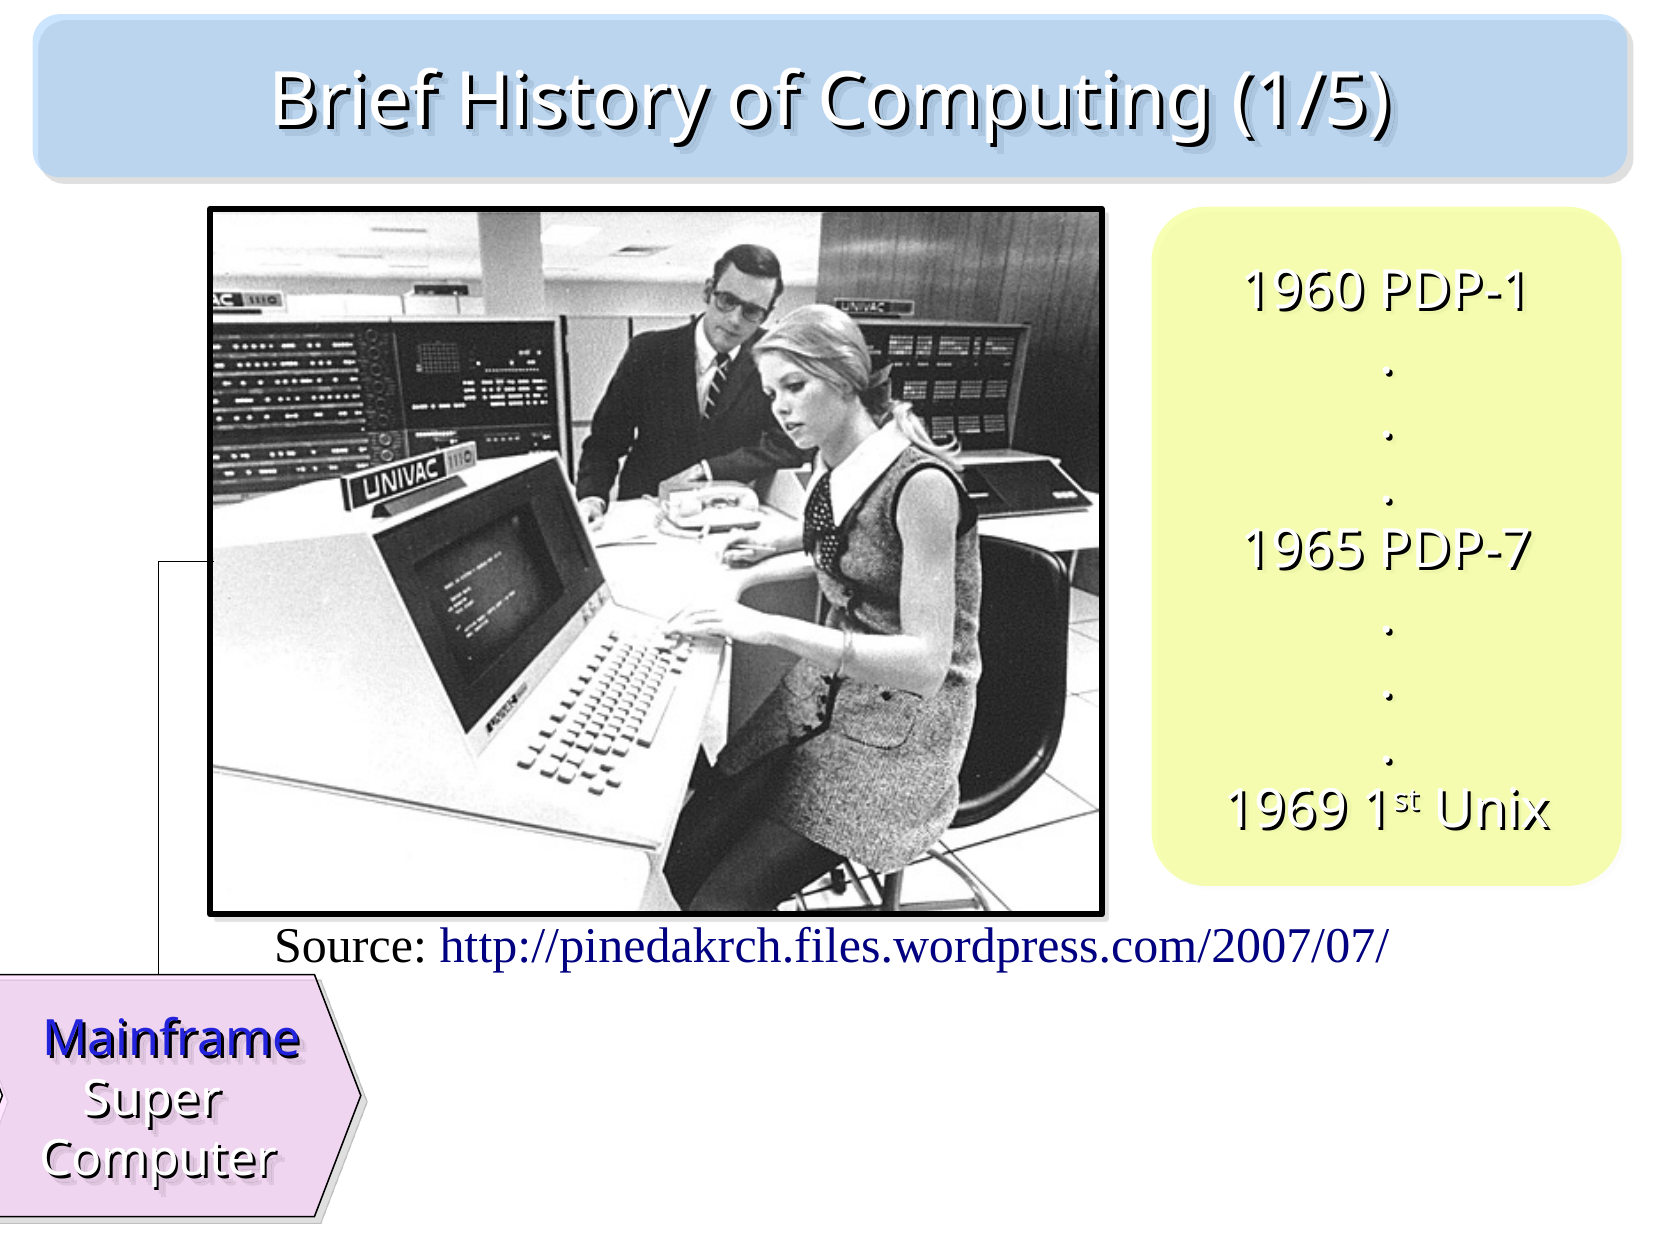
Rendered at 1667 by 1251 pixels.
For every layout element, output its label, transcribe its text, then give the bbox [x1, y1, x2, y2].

text_box Mainframe Super Computer [0, 974, 361, 1217]
text_box Brief History of Computing (1/5) [32, 14, 1628, 178]
picture [213, 211, 1099, 912]
text_box 1960 PDP-1 . . . 1965 PDP-7 . . . 1969 1st Unix [1151, 206, 1622, 886]
text_box Source: http://pinedakrch.files.wordpress.com/2007/07/ [259, 904, 1447, 980]
